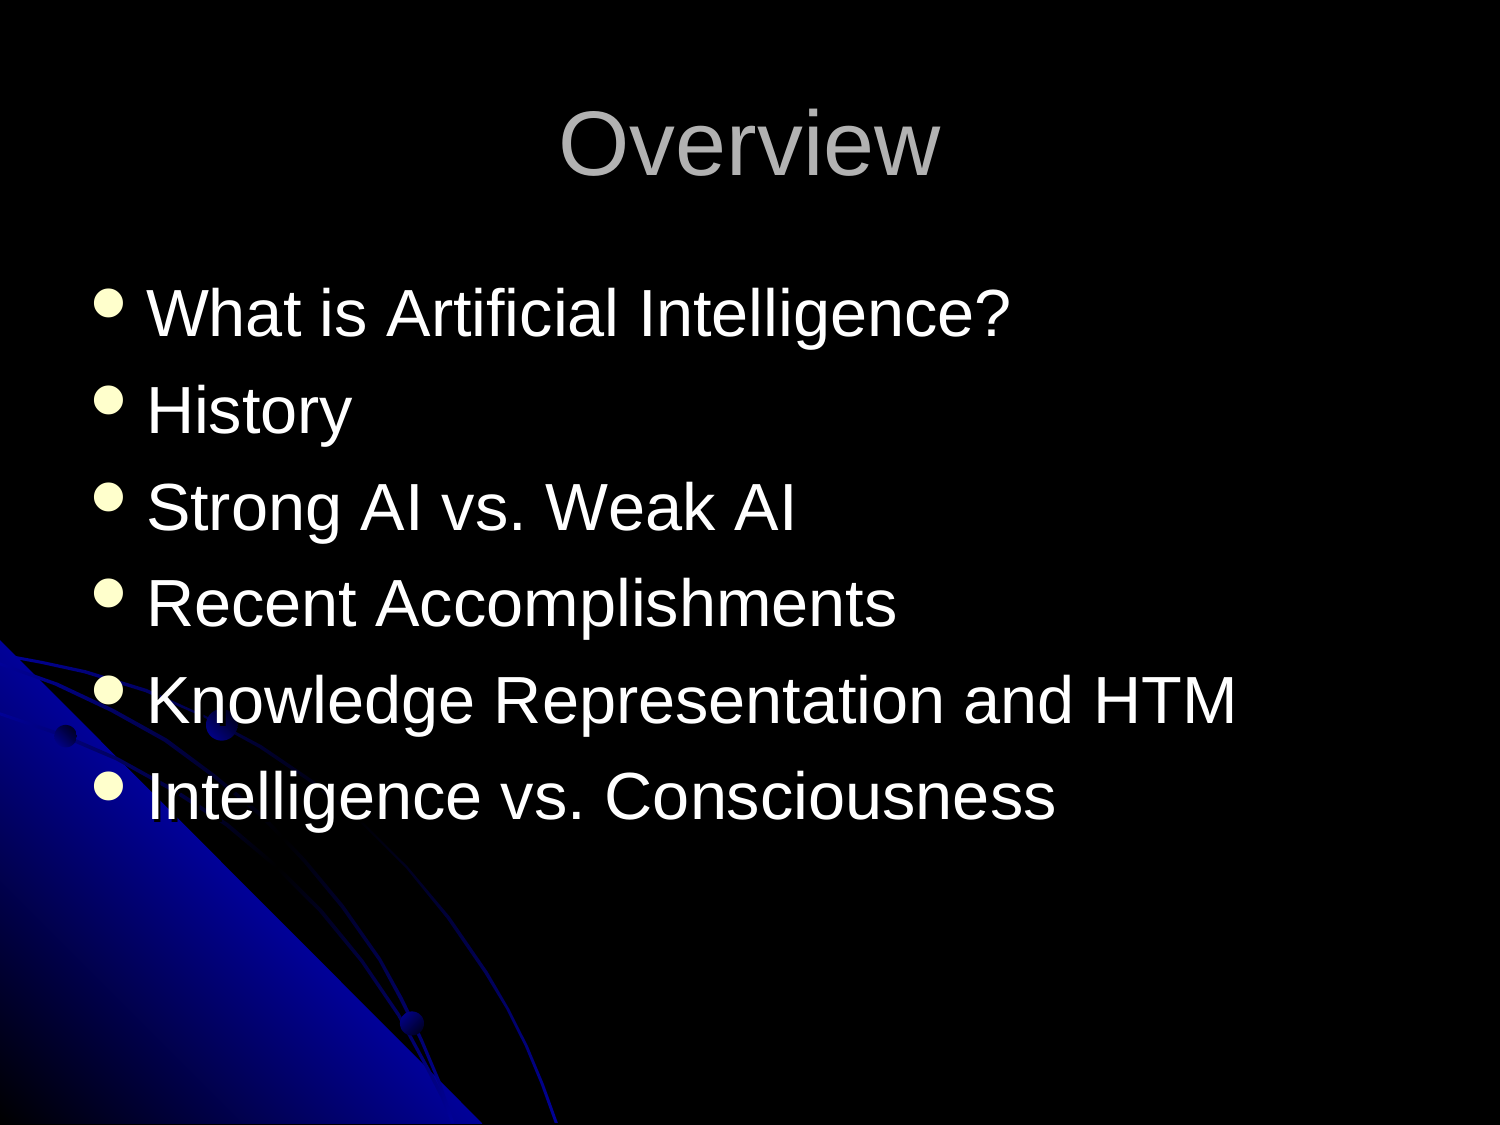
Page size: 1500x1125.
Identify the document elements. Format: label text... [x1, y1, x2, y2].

list What is Artificial Intelligence? History Strong AI vs. Weak AI Recent Accomplishments Knowledge Representation and HTM Intelligence vs. Consciousness [75, 262, 1426, 1006]
title Overview [75, 45, 1426, 233]
